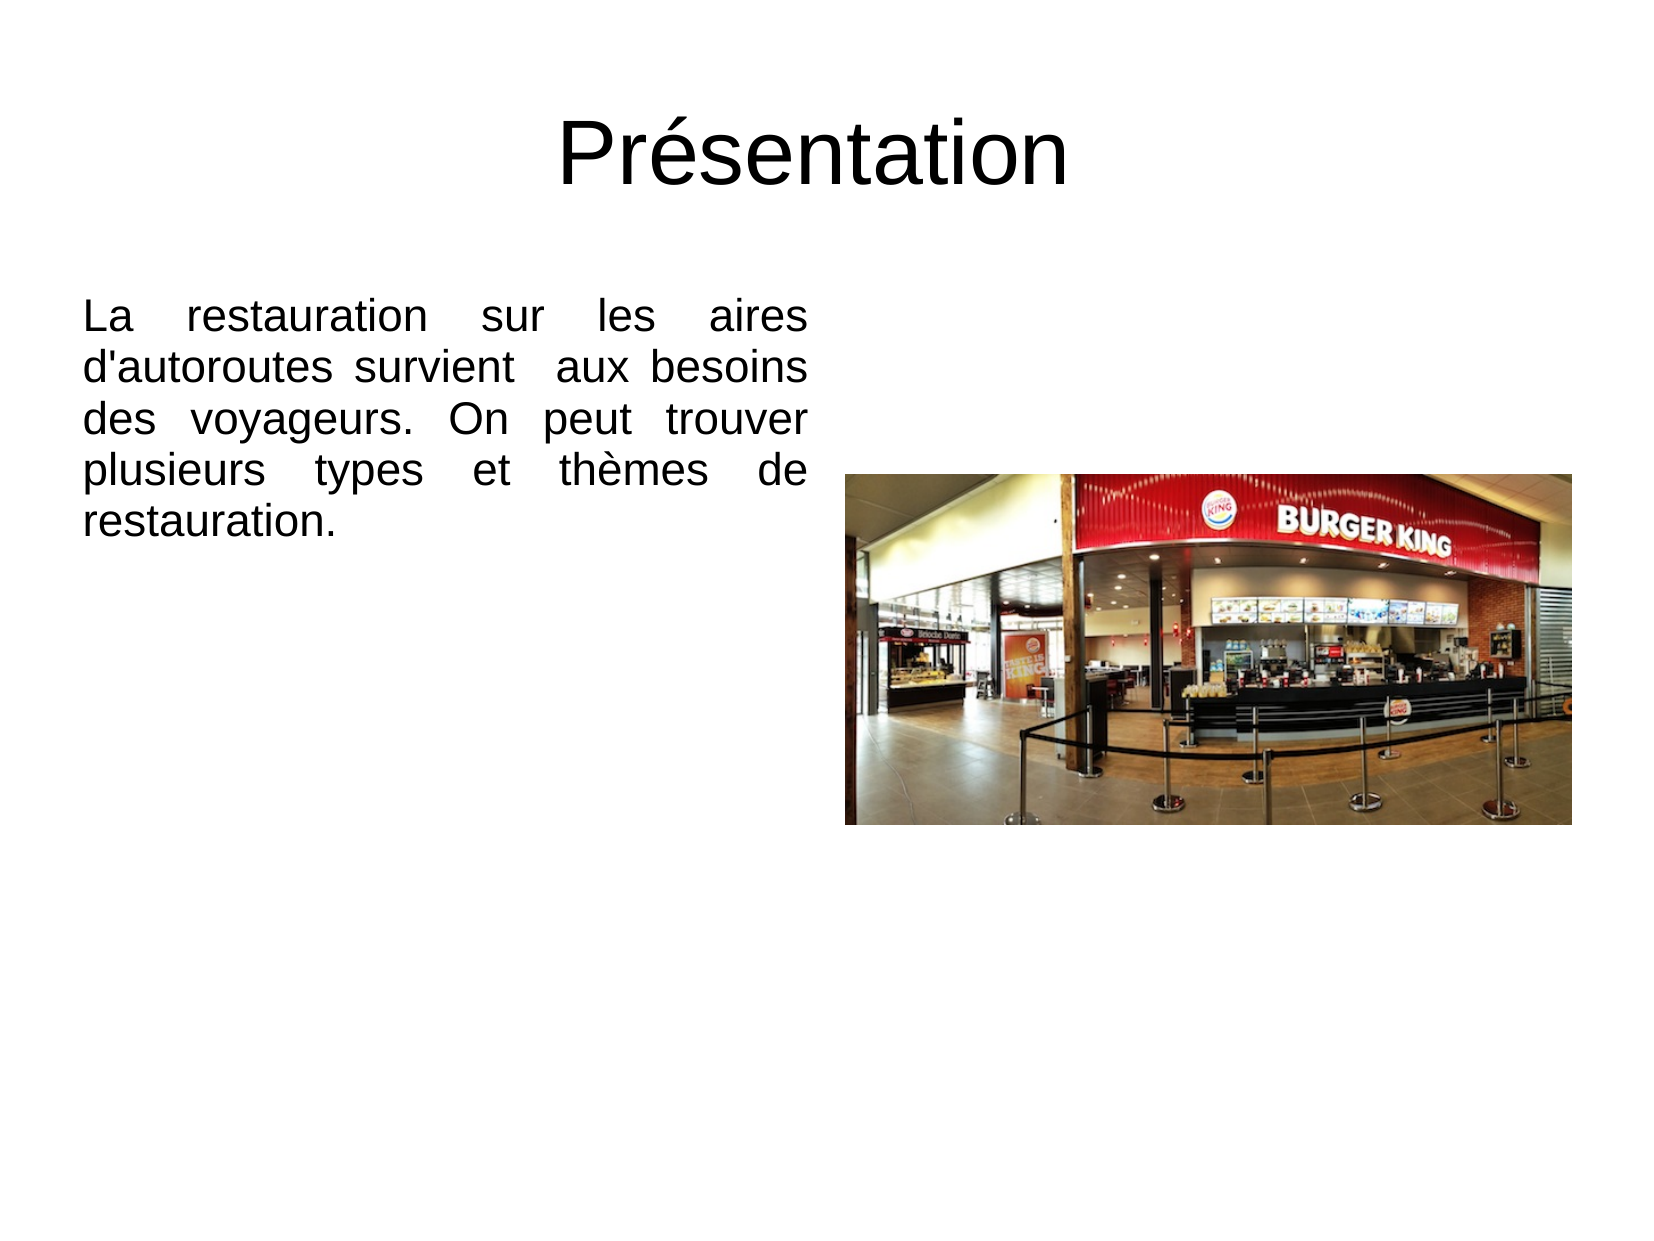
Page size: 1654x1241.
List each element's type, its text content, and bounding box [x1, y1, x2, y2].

picture [845, 474, 1572, 825]
title Présentation [82, 49, 1571, 257]
list La restauration sur les aires d'autoroutes survient aux besoins des voyageurs. On peut trouver plusieurs types et thèmes de restauration. [82, 290, 809, 1010]
